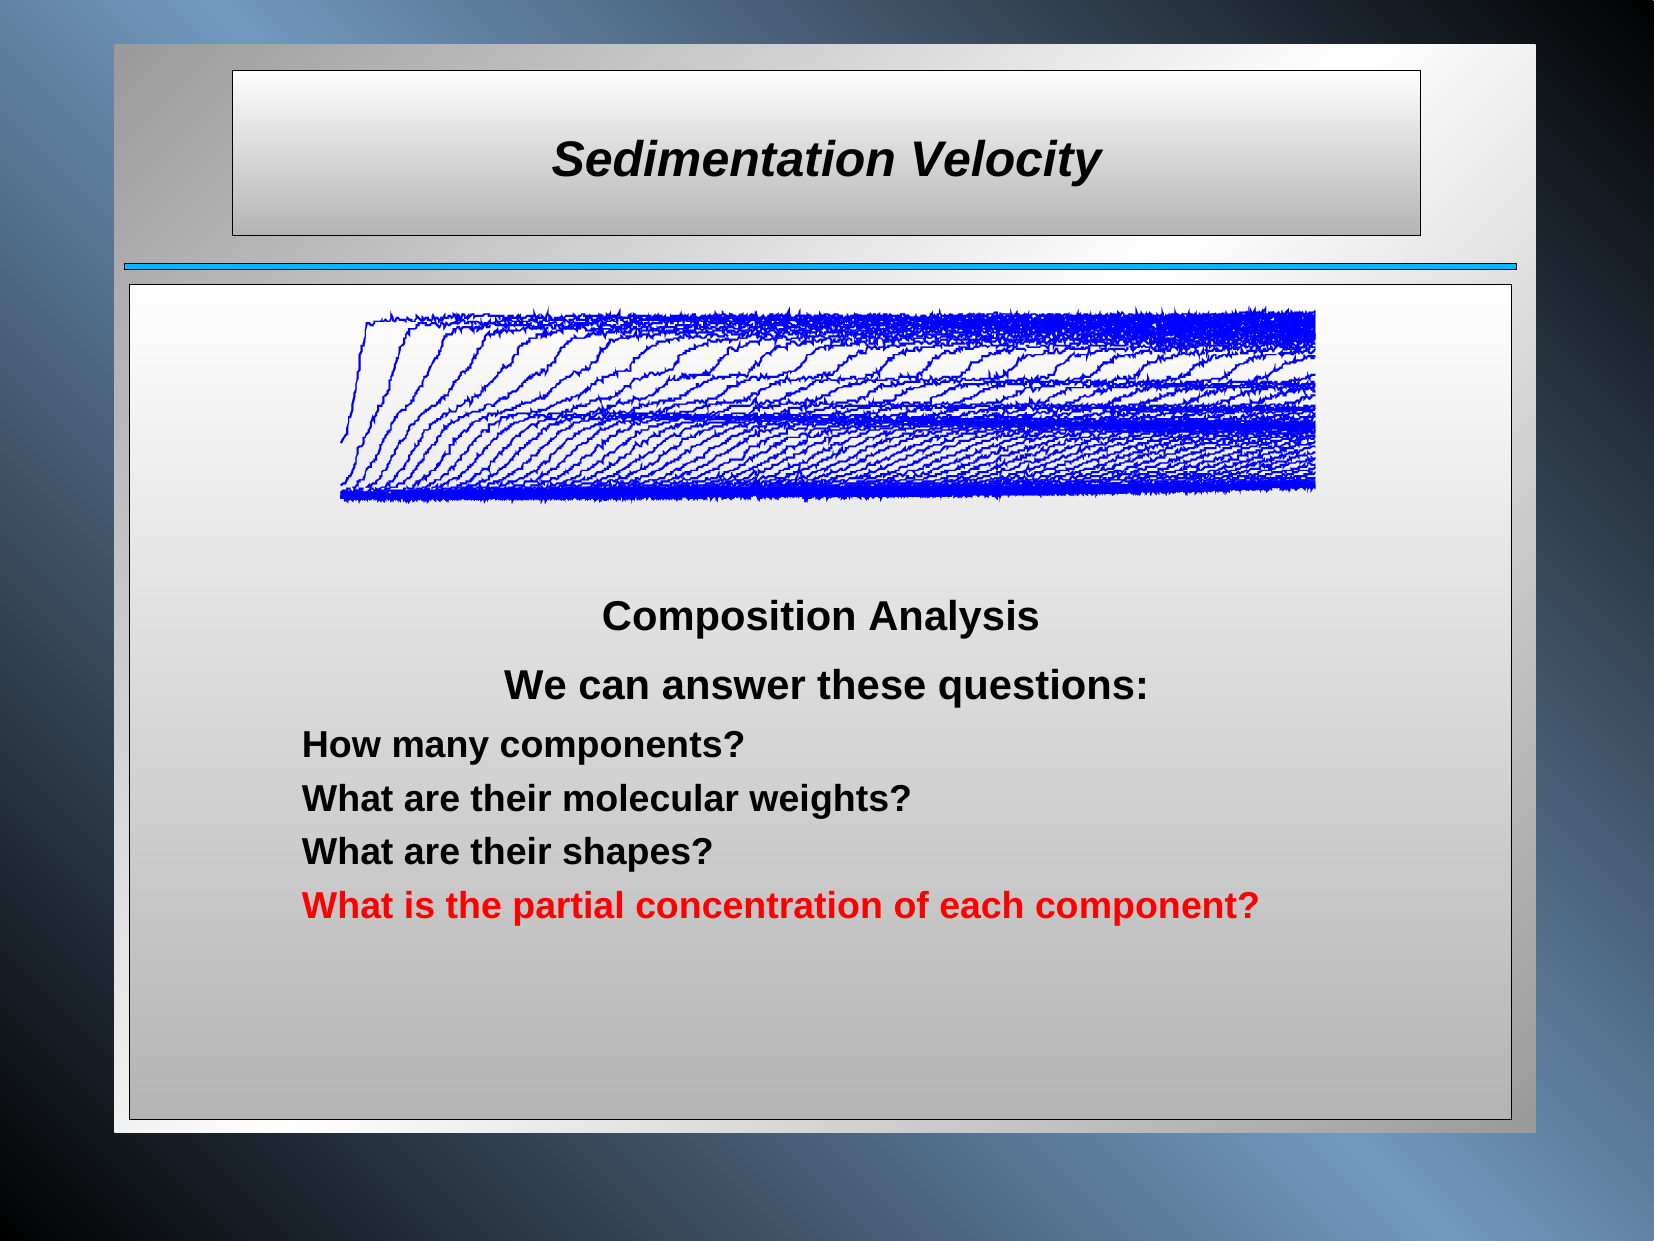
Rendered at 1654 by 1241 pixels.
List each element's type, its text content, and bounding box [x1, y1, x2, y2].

text_box Sedimentation Velocity [397, 131, 1256, 194]
text_box [129, 284, 1512, 1120]
picture [340, 305, 1316, 504]
text_box [124, 263, 1517, 270]
text_box How many components? What are their molecular weights? What are their shapes? What is the partial concentration of each component? [301, 723, 1352, 1050]
text_box Composition Analysis We can answer these questions: [465, 569, 1188, 686]
text_box [232, 70, 1421, 236]
